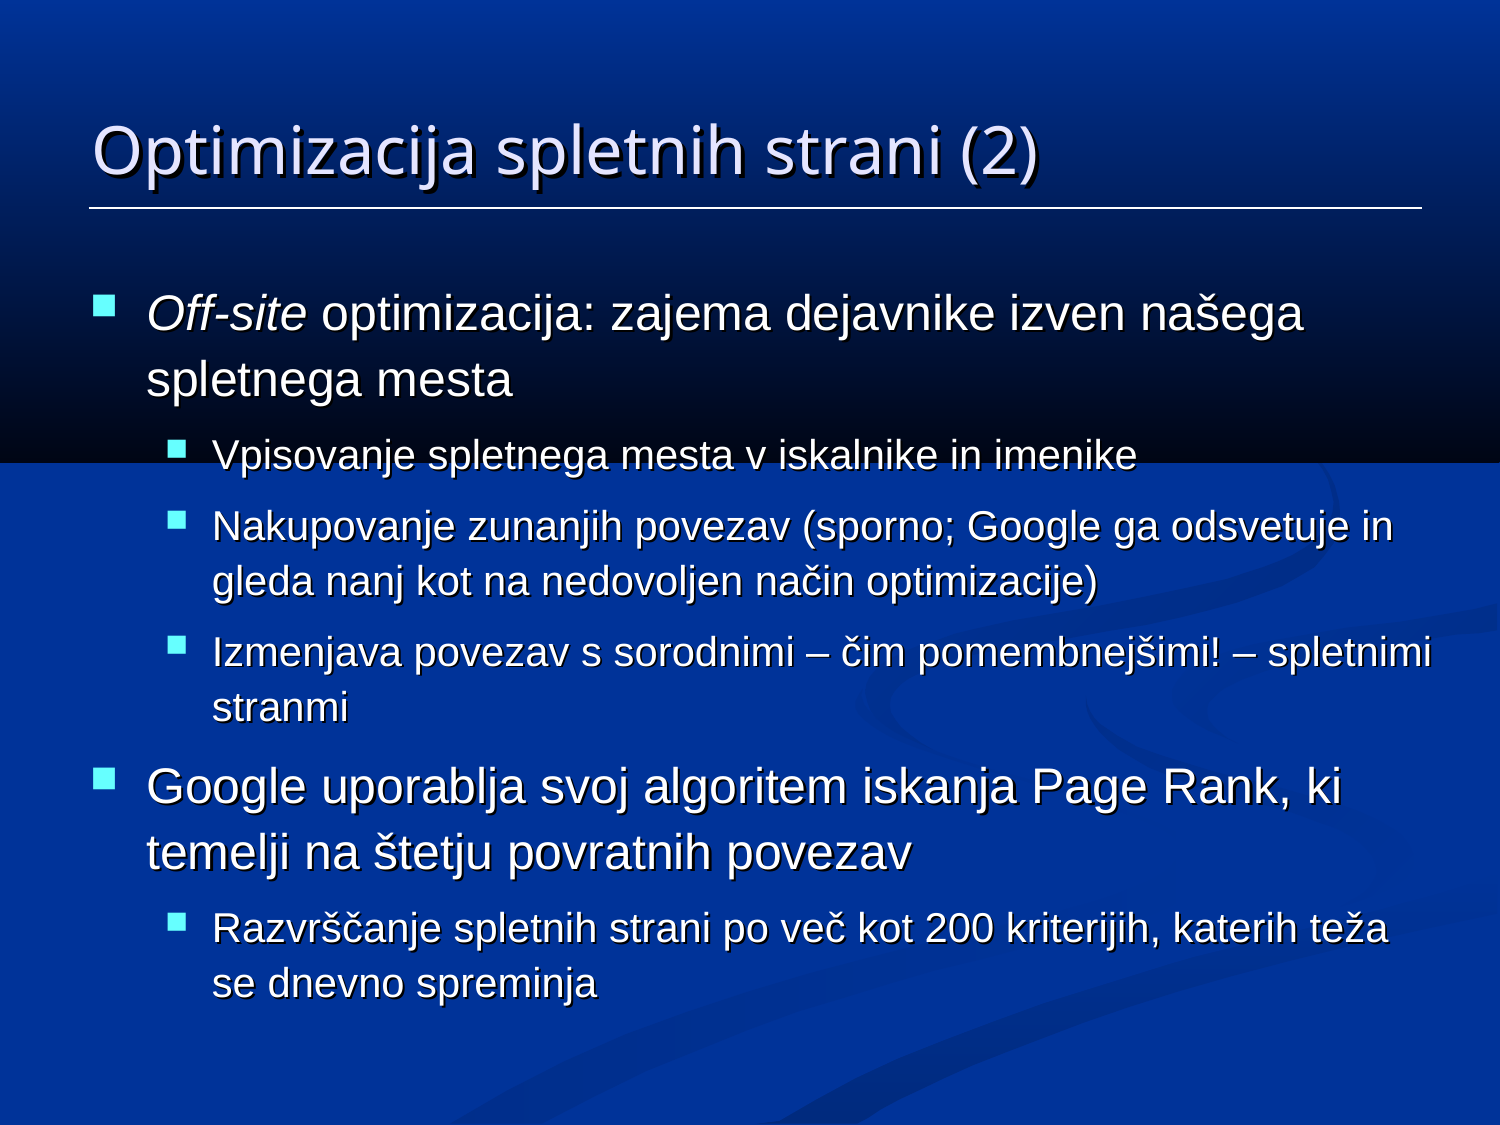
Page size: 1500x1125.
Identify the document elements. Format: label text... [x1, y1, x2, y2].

list Off-site optimizacija: zajema dejavnike izven našega spletnega mesta Vpisovanje spletnega mesta v iskalnike in imenike Nakupovanje zunanjih povezav (sporno; Google ga odsvetuje in gleda nanj kot na nedovoljen način optimizacije) Izmenjava povezav s sorodnimi – čim pomembnejšimi! – spletnimi stranmi Google uporablja svoj algoritem iskanja Page Rank, ki temelji na štetju povratnih povezav Razvrščanje spletnih strani po več kot 200 kriterijih, katerih teža se dnevno spreminja [75, 267, 1454, 1032]
text_box Optimizacija spletnih strani (2) [76, 54, 1459, 242]
